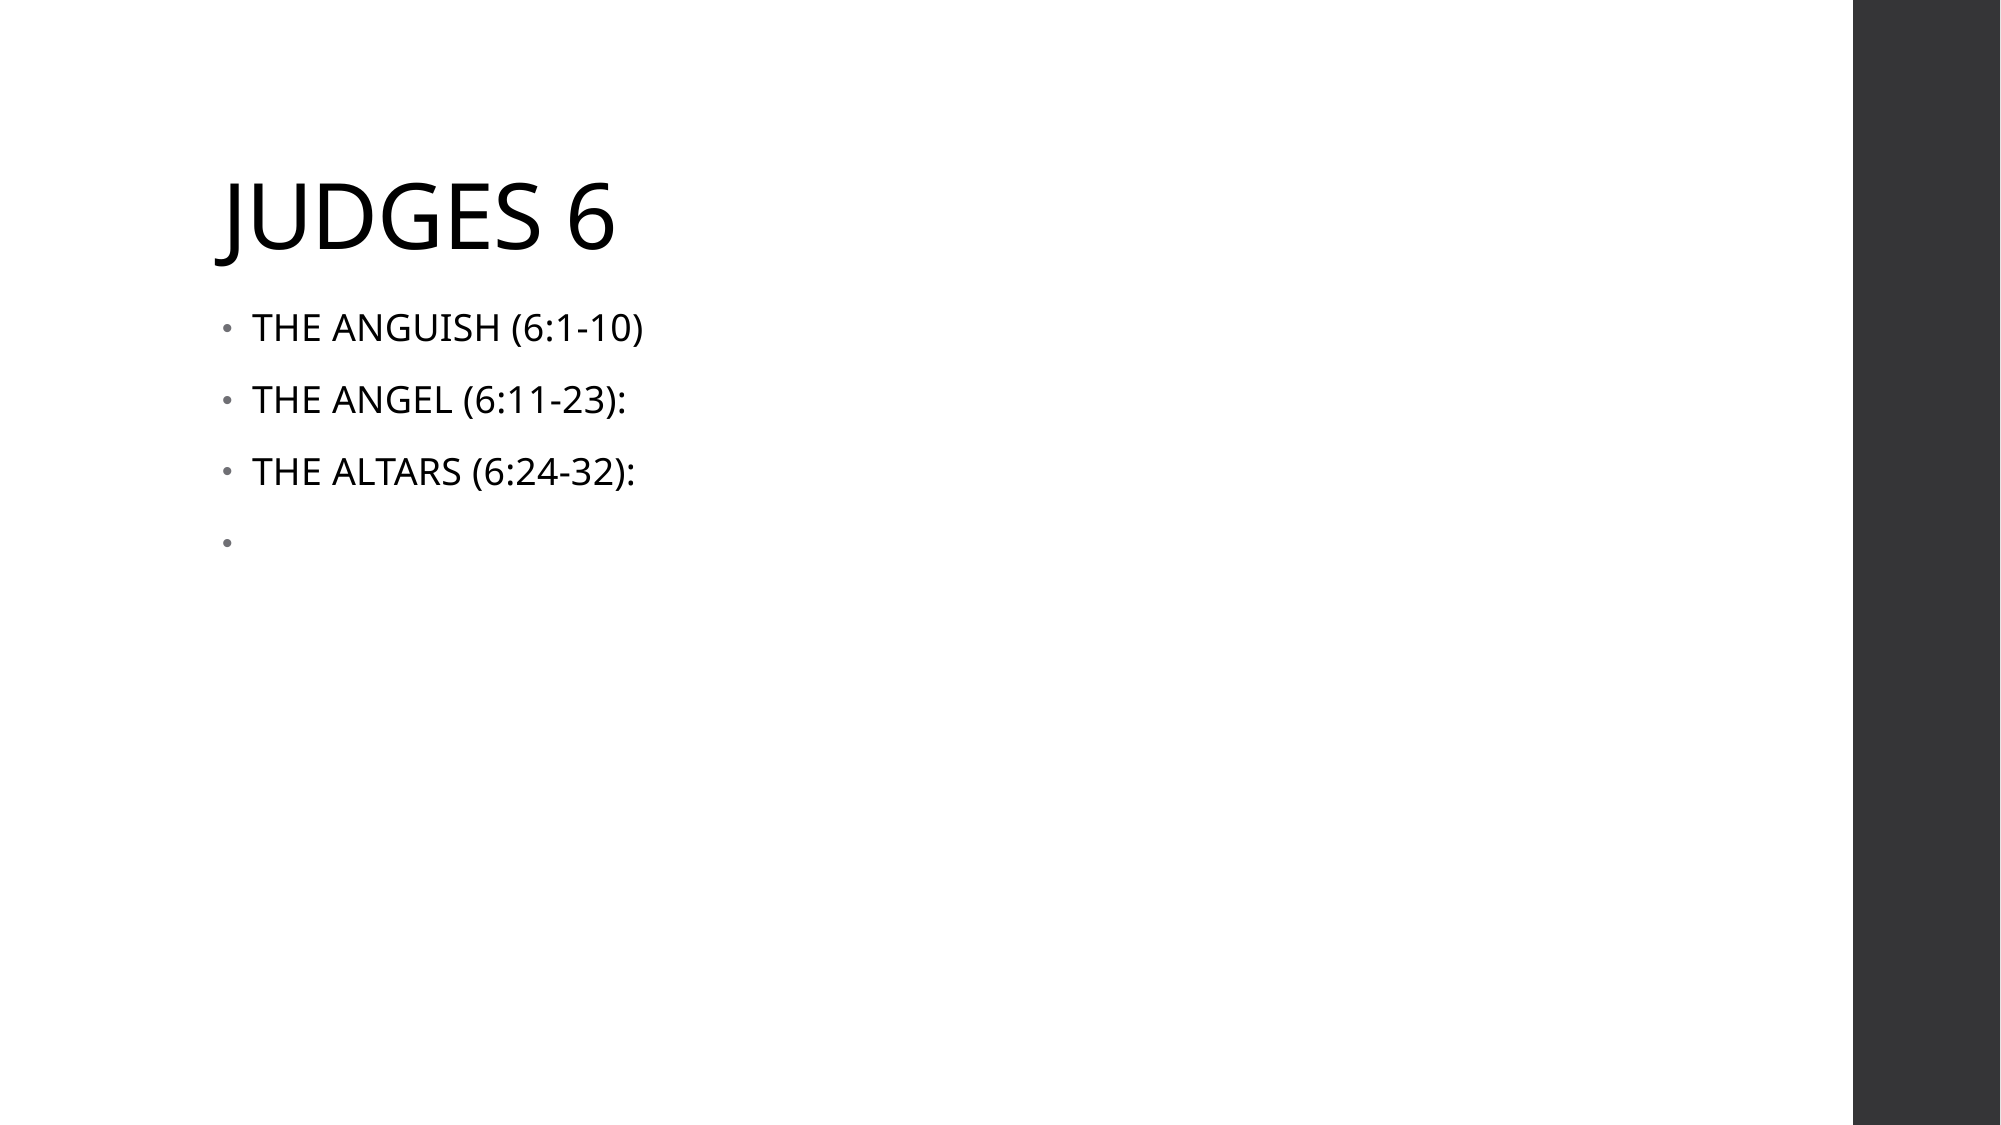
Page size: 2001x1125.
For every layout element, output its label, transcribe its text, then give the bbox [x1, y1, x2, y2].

title JUDGES 6 [206, 60, 1797, 278]
list THE ANGUISH (6:1-10) THE ANGEL (6:11-23): THE ALTARS (6:24-32): [206, 299, 1617, 1014]
